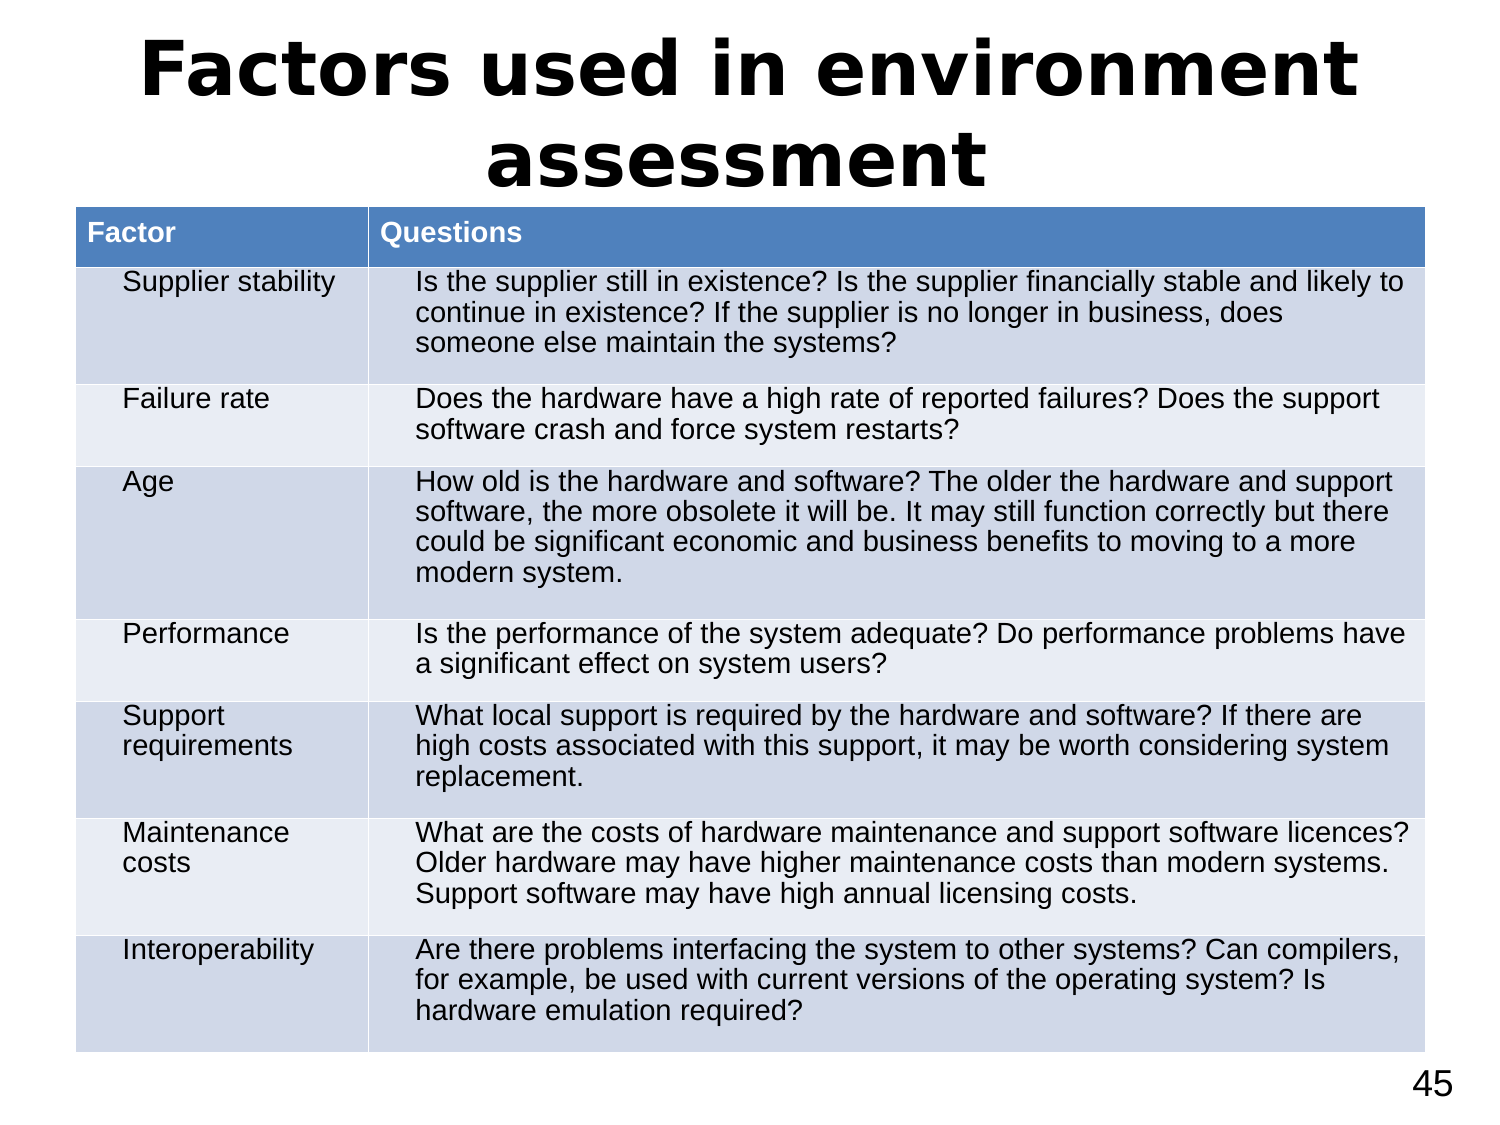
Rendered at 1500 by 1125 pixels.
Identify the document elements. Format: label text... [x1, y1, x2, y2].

table_cell Interoperability [76, 936, 368, 1052]
table_cell What local support is required by the hardware and software? If there are high costs associated with this support, it may be worth considering system replacement. [369, 702, 1425, 818]
table_cell Failure rate [76, 385, 368, 466]
table_header Questions [369, 207, 1425, 267]
table_cell Support requirements [76, 702, 368, 818]
table_cell Performance [76, 620, 368, 701]
title Factors used in environment assessment [75, 44, 1425, 177]
table_cell Is the performance of the system adequate? Do performance problems have a significant effect on system users? [369, 620, 1425, 701]
table_cell What are the costs of hardware maintenance and support software licences? Older hardware may have higher maintenance costs than modern systems. Support software may have high annual licensing costs. [369, 819, 1425, 935]
table_cell How old is the hardware and software? The older the hardware and support software, the more obsolete it will be. It may still function correctly but there could be significant economic and business benefits to moving to a more modern system. [369, 467, 1425, 619]
table_cell Age [76, 467, 368, 619]
table_cell Are there problems interfacing the system to other systems? Can compilers, for example, be used with current versions of the operating system? Is hardware emulation required? [369, 936, 1425, 1052]
table_cell Is the supplier still in existence? Is the supplier financially stable and likely to continue in existence? If the supplier is no longer in business, does someone else maintain the systems? [369, 268, 1425, 384]
table_header Factor [76, 207, 368, 267]
table_cell Maintenance costs [76, 819, 368, 935]
table_cell Does the hardware have a high rate of reported failures? Does the support software crash and force system restarts? [369, 385, 1425, 466]
table_cell Supplier stability [76, 268, 368, 384]
